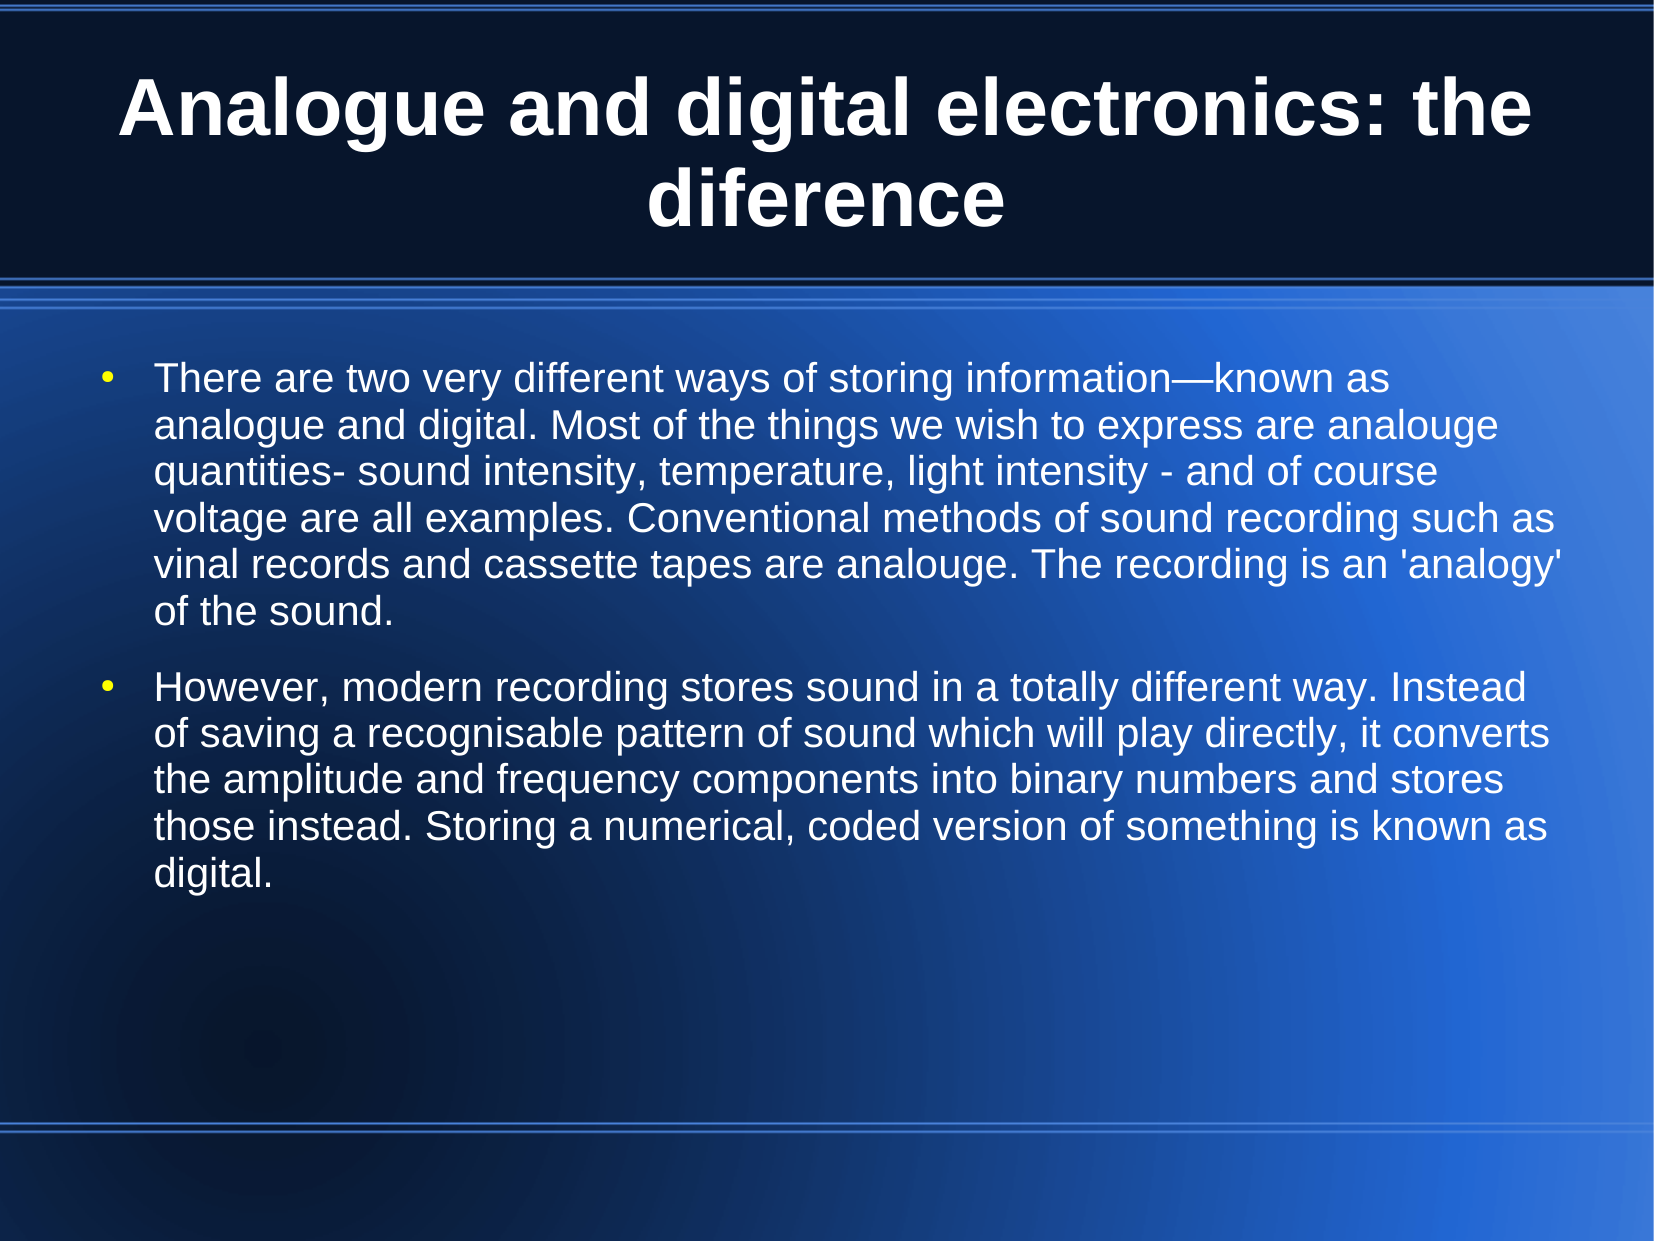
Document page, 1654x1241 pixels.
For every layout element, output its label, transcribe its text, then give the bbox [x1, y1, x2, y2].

list There are two very different ways of storing information—known as analogue and digital. Most of the things we wish to express are analouge quantities- sound intensity, temperature, light intensity - and of course voltage are all examples. Conventional methods of sound recording such as vinal records and cassette tapes are analouge. The recording is an 'analogy' of the sound. However, modern recording stores sound in a totally different way. Instead of saving a recognisable pattern of sound which will play directly, it converts the amplitude and frequency components into binary numbers and stores those instead. Storing a numerical, coded version of something is known as digital. [82, 355, 1571, 1058]
title Analogue and digital electronics: the diference [82, 49, 1571, 257]
picture [0, 0, 1654, 1241]
